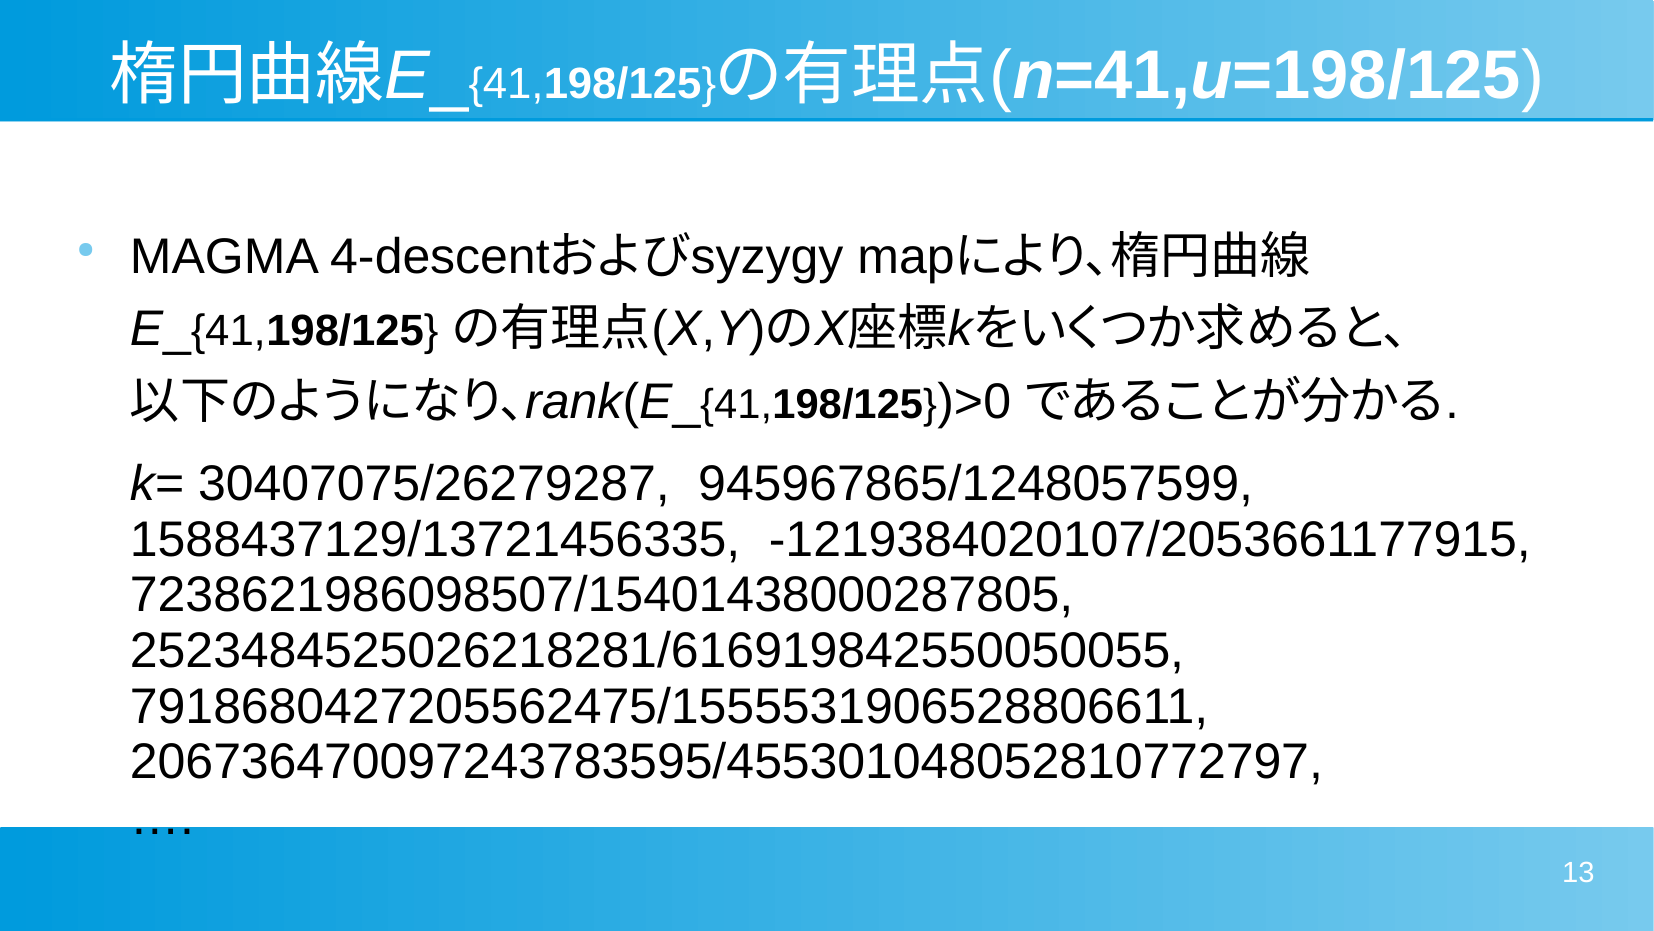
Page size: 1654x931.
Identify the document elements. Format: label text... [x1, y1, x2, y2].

title 楕円曲線E_{41,198/125}の有理点(n=41,u=198/125) [59, 29, 1595, 108]
list MAGMA 4-descentおよびsyzygy mapにより、楕円曲線E_{41,198/125} の有理点(X,Y)のX座標kをいくつか求めると、 以下のようになり、rank(E_{41,198/125})>0 であることが分かる. k= 30407075/26279287, 945967865/1248057599, 1588437129/13721456335, -1219384020107/2053661177915, 7238621986098507/15401438000287805, 2523484525026218281/616919842550050055, 7918680427205562475/1555531906528806611, 206736470097243783595/455301048052810772797, …. [59, 137, 1595, 798]
